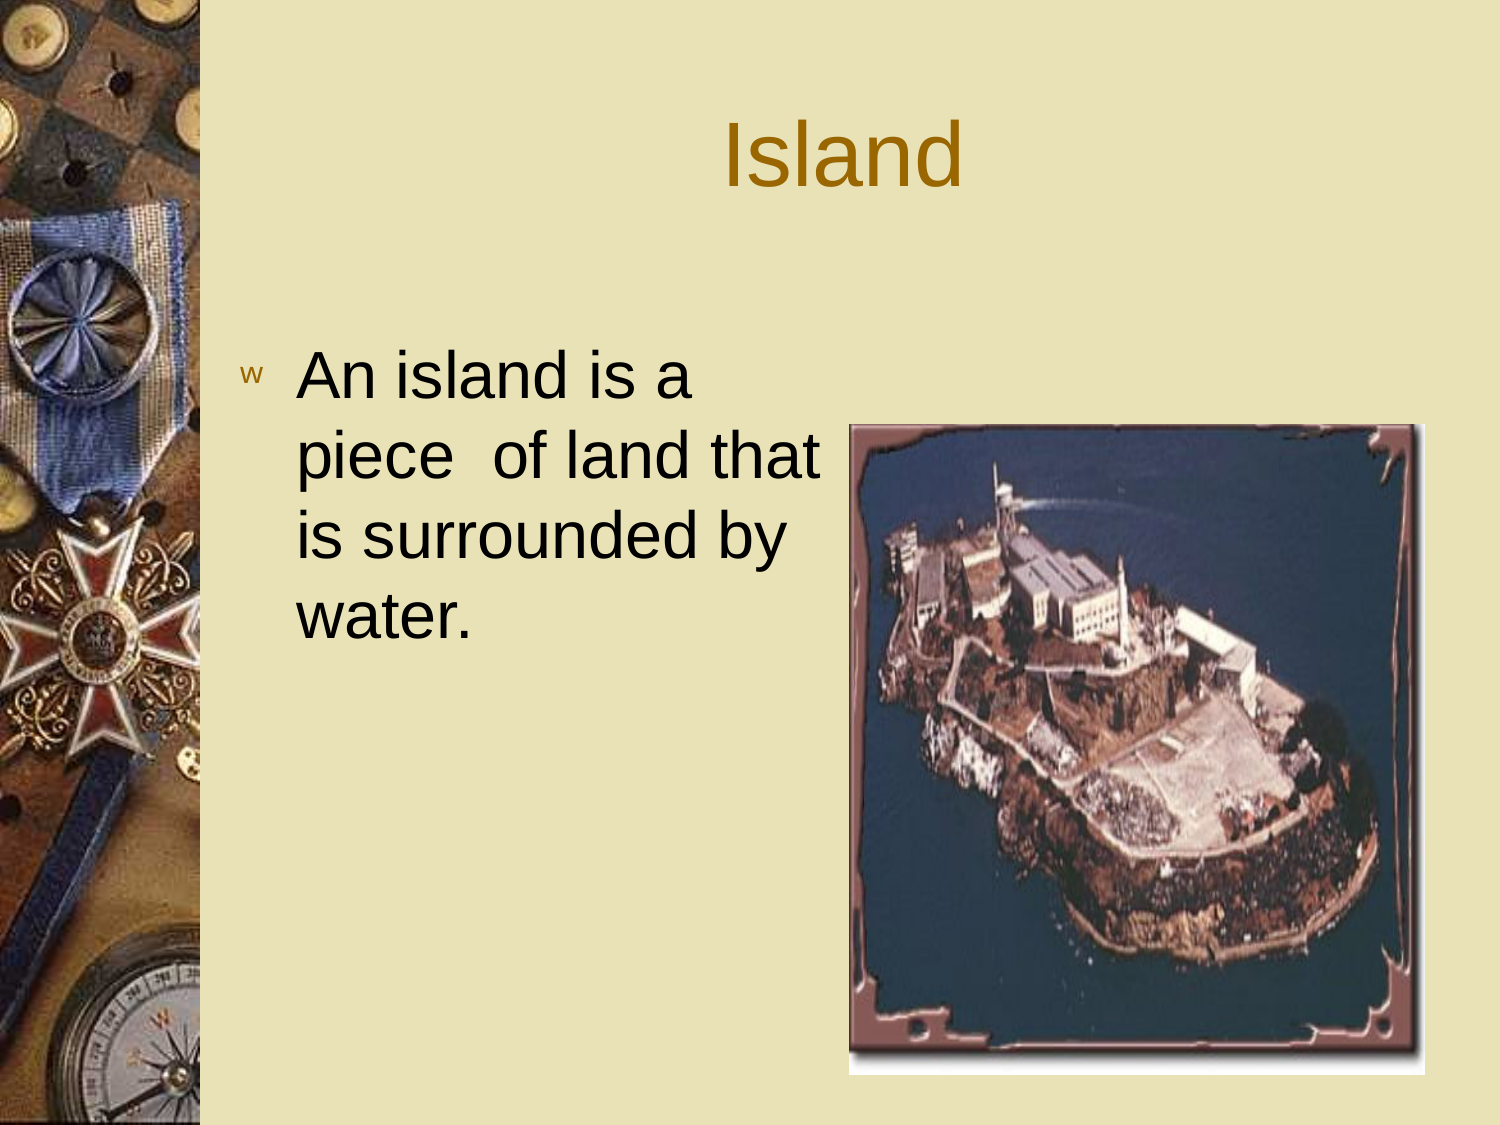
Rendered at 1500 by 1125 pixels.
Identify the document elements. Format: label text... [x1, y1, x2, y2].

picture [0, 0, 200, 1125]
list An island is a piece of land that is surrounded by water. [225, 324, 838, 1000]
title Island [225, 87, 1463, 275]
picture [849, 424, 1425, 1075]
